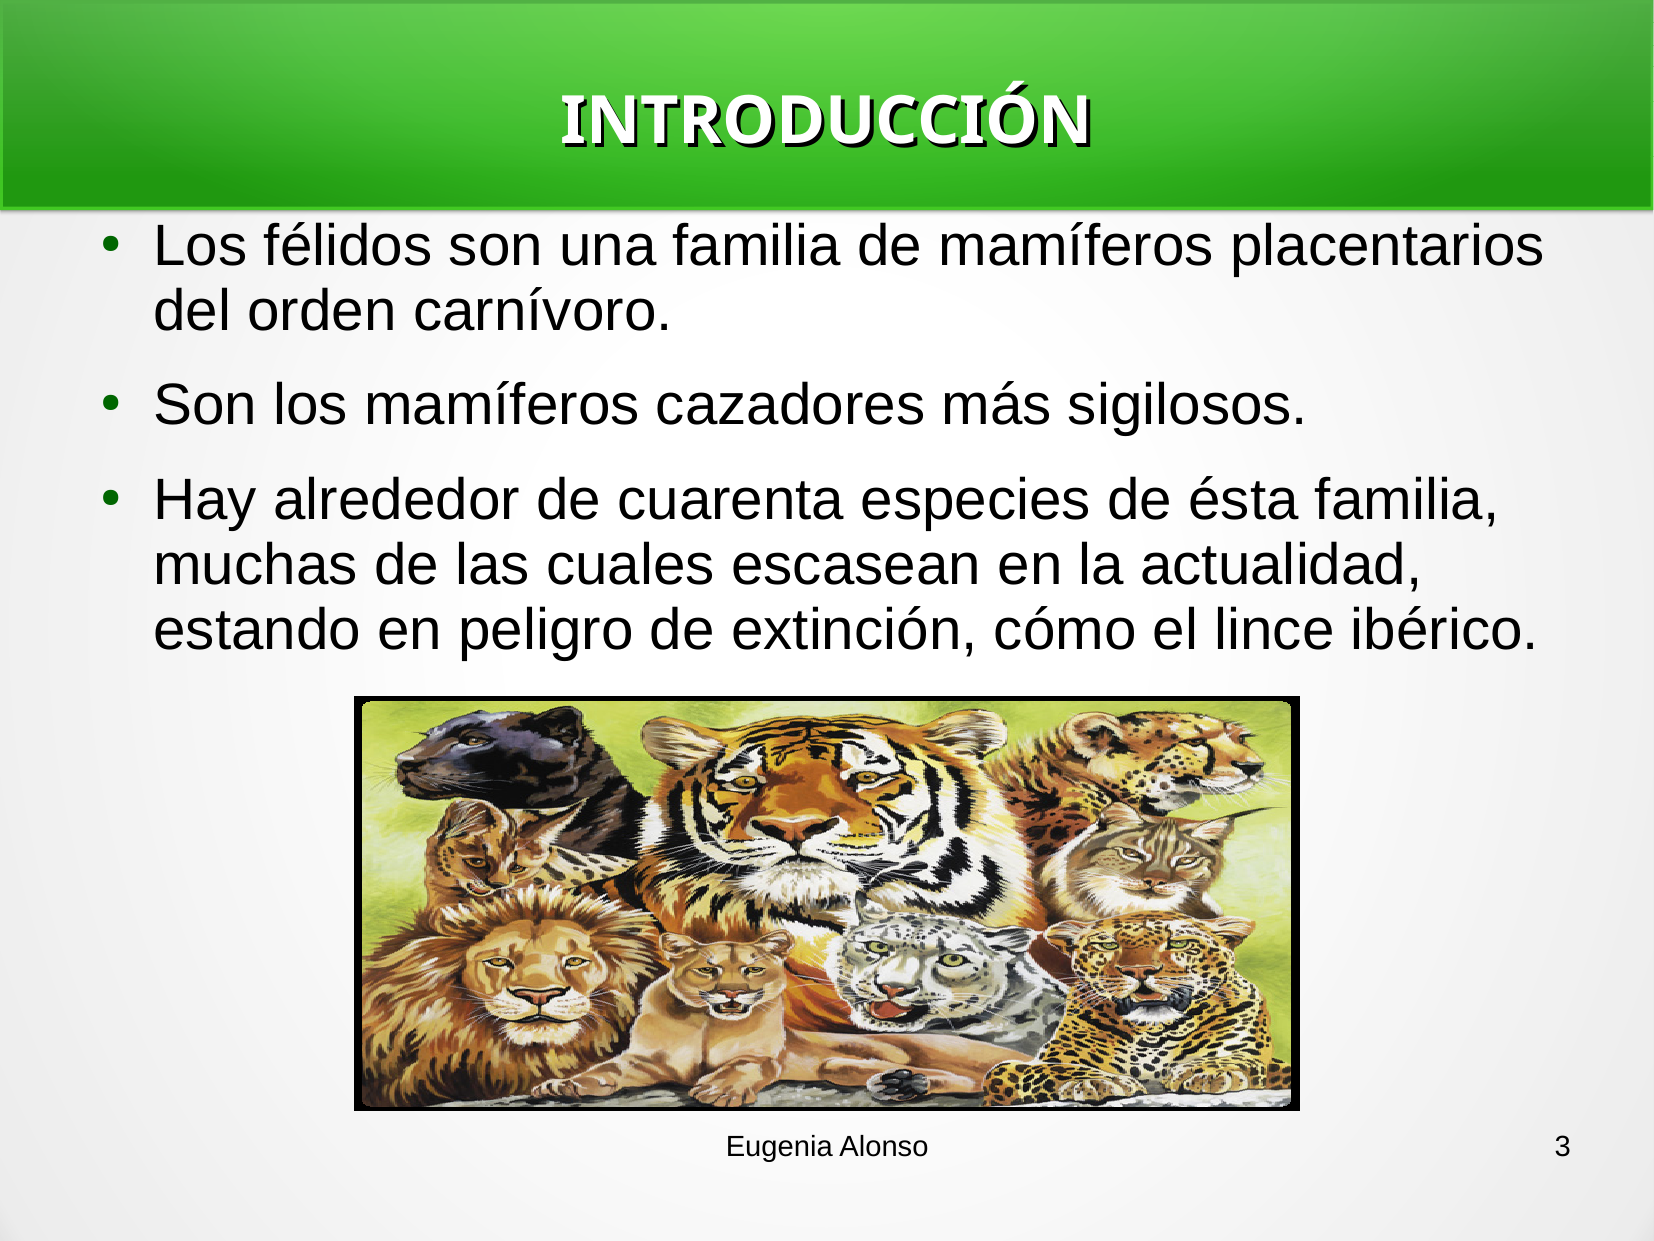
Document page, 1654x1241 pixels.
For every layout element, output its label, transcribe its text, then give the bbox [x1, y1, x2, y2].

picture [354, 696, 1300, 1111]
list Los félidos son una familia de mamíferos placentarios del orden carnívoro. Son los mamíferos cazadores más sigilosos. Hay alrededor de cuarenta especies de ésta familia, muchas de las cuales escasean en la actualidad, estando en peligro de extinción, cómo el lince ibérico. [82, 212, 1571, 932]
title INTRODUCCIÓN [82, 47, 1571, 189]
